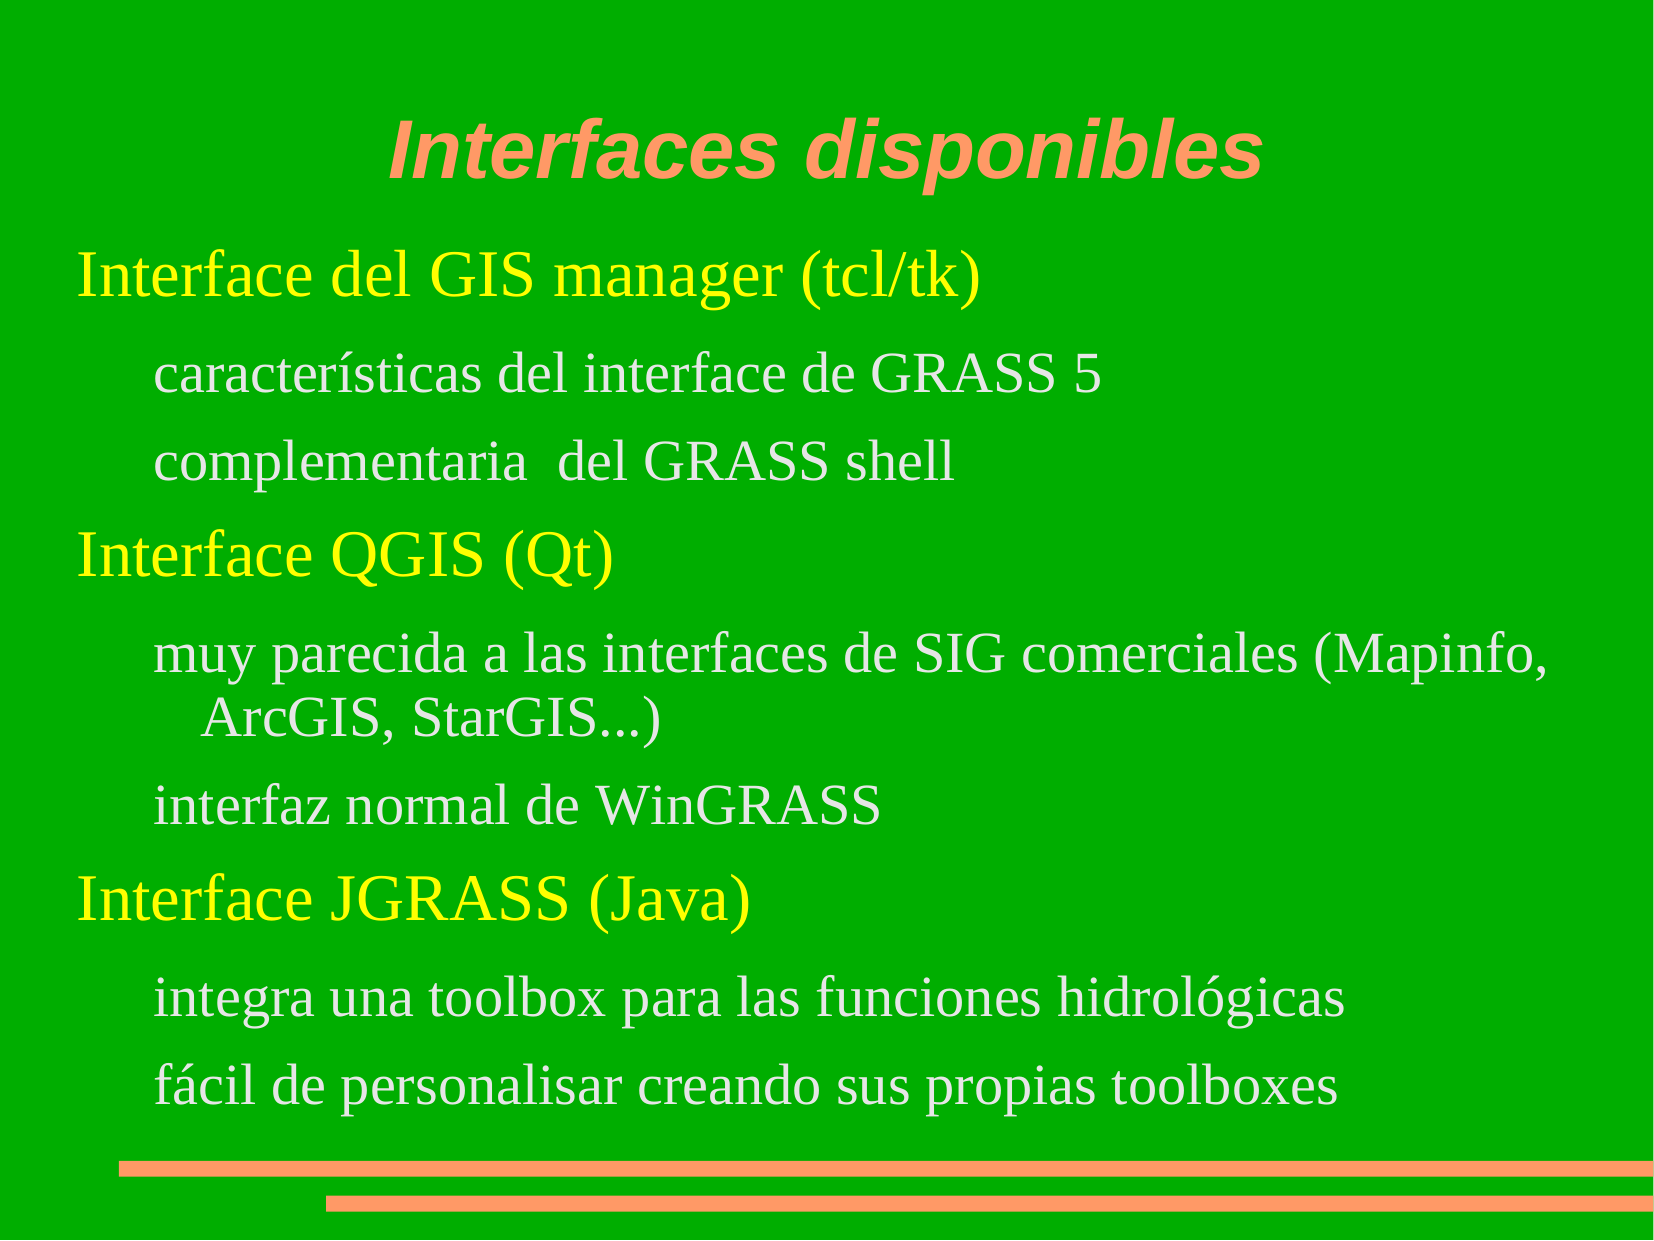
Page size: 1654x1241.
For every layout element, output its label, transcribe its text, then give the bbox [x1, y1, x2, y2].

title Interfaces disponibles [121, 46, 1534, 236]
list Interface del GIS manager (tcl/tk) características del interface de GRASS 5 complementaria del GRASS shell Interface QGIS (Qt) muy parecida a las interfaces de SIG comerciales (Mapinfo, ArcGIS, StarGIS...) interfaz normal de WinGRASS Interface JGRASS (Java) integra una toolbox para las funciones hidrológicas fácil de personalisar creando sus propias toolboxes [59, 236, 1595, 1144]
